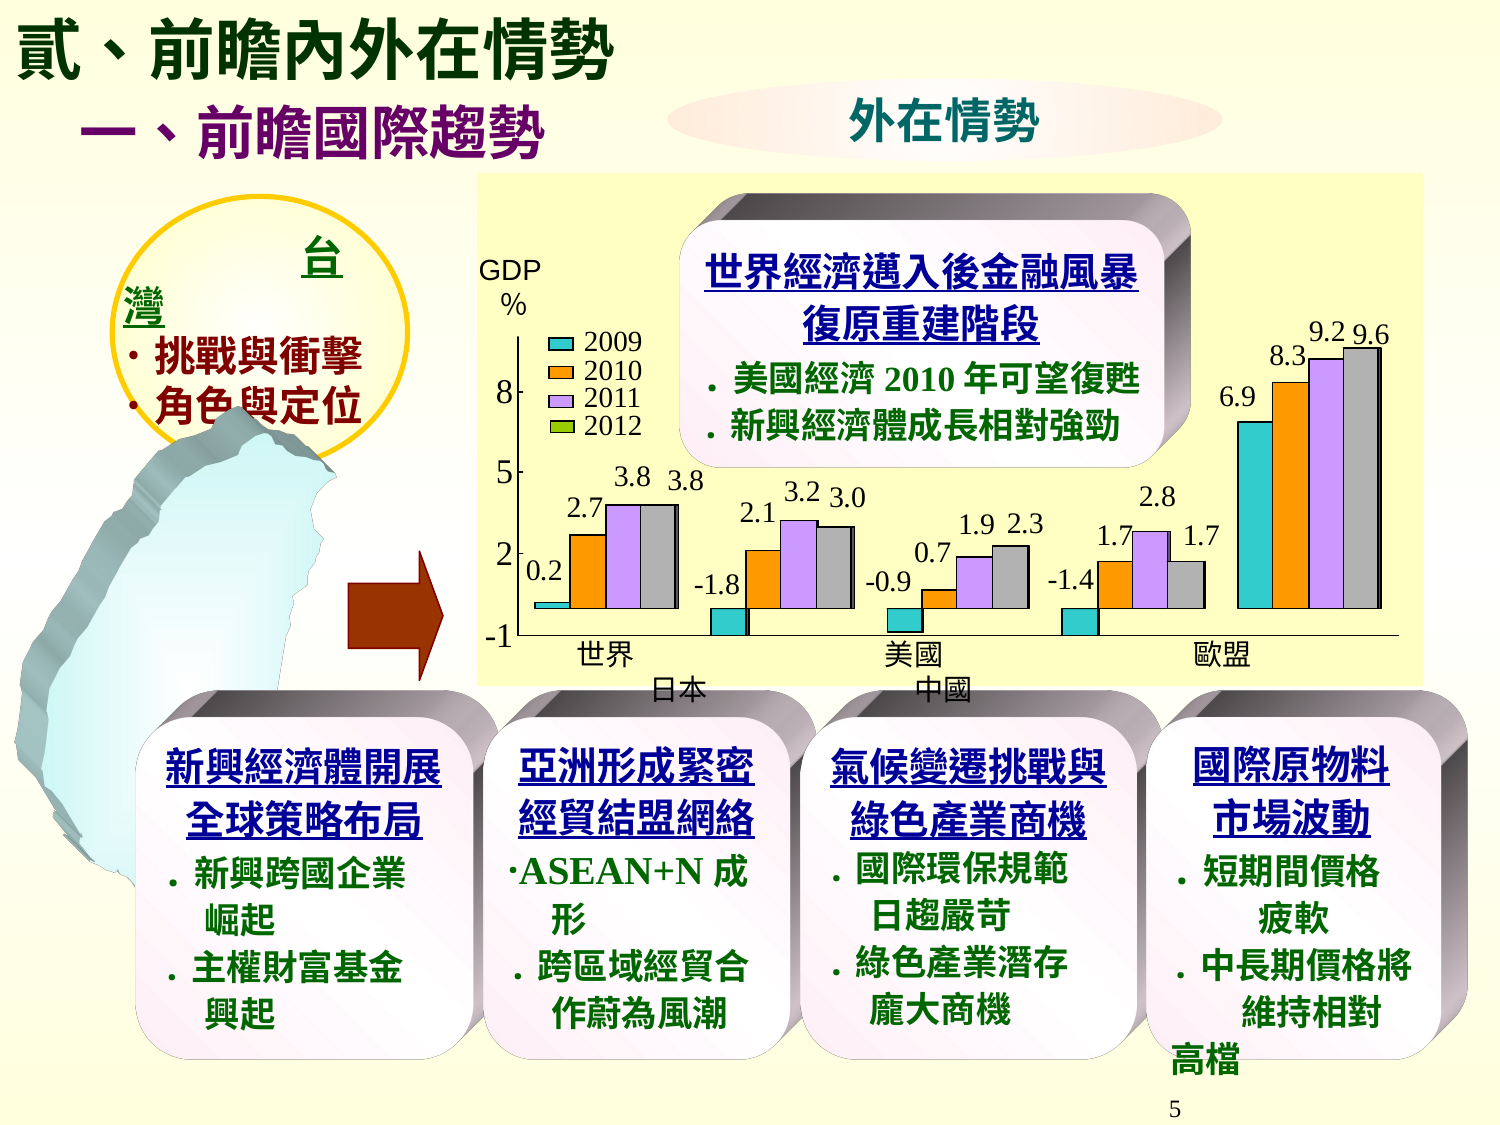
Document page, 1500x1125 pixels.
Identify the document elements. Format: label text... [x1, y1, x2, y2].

text_box 貳、前瞻內外在情勢 [0, 0, 691, 96]
text_box GDP％ [454, 243, 573, 329]
chart [930, 680, 945, 691]
text_box [42, 434, 335, 884]
chart [960, 680, 968, 691]
chart [930, 683, 938, 691]
text_box [392, 271, 404, 393]
text_box [549, 338, 568, 350]
chart [694, 680, 927, 691]
chart [919, 683, 927, 691]
text_box [1153, 1055, 1500, 1125]
text_box [550, 421, 568, 433]
chart [656, 680, 671, 688]
chart [673, 680, 691, 691]
text_box 2009 2010 2011 2012 [568, 322, 699, 449]
chart [404, 297, 1489, 691]
text_box [477, 173, 1423, 297]
chart [948, 680, 959, 691]
text_box [161, 433, 199, 442]
text_box 世界 美國 歐盟 日本 中國 [560, 629, 1416, 680]
text_box [287, 433, 359, 457]
text_box 台灣 ˙挑戰與衝擊 ˙角色與定位 [108, 222, 392, 433]
text_box 一、前瞻國際趨勢 [64, 101, 756, 173]
text_box [549, 396, 568, 407]
text_box [549, 367, 568, 378]
text_box [173, 196, 347, 222]
text_box [348, 583, 404, 649]
text_box 外在情勢 [697, 78, 1223, 161]
